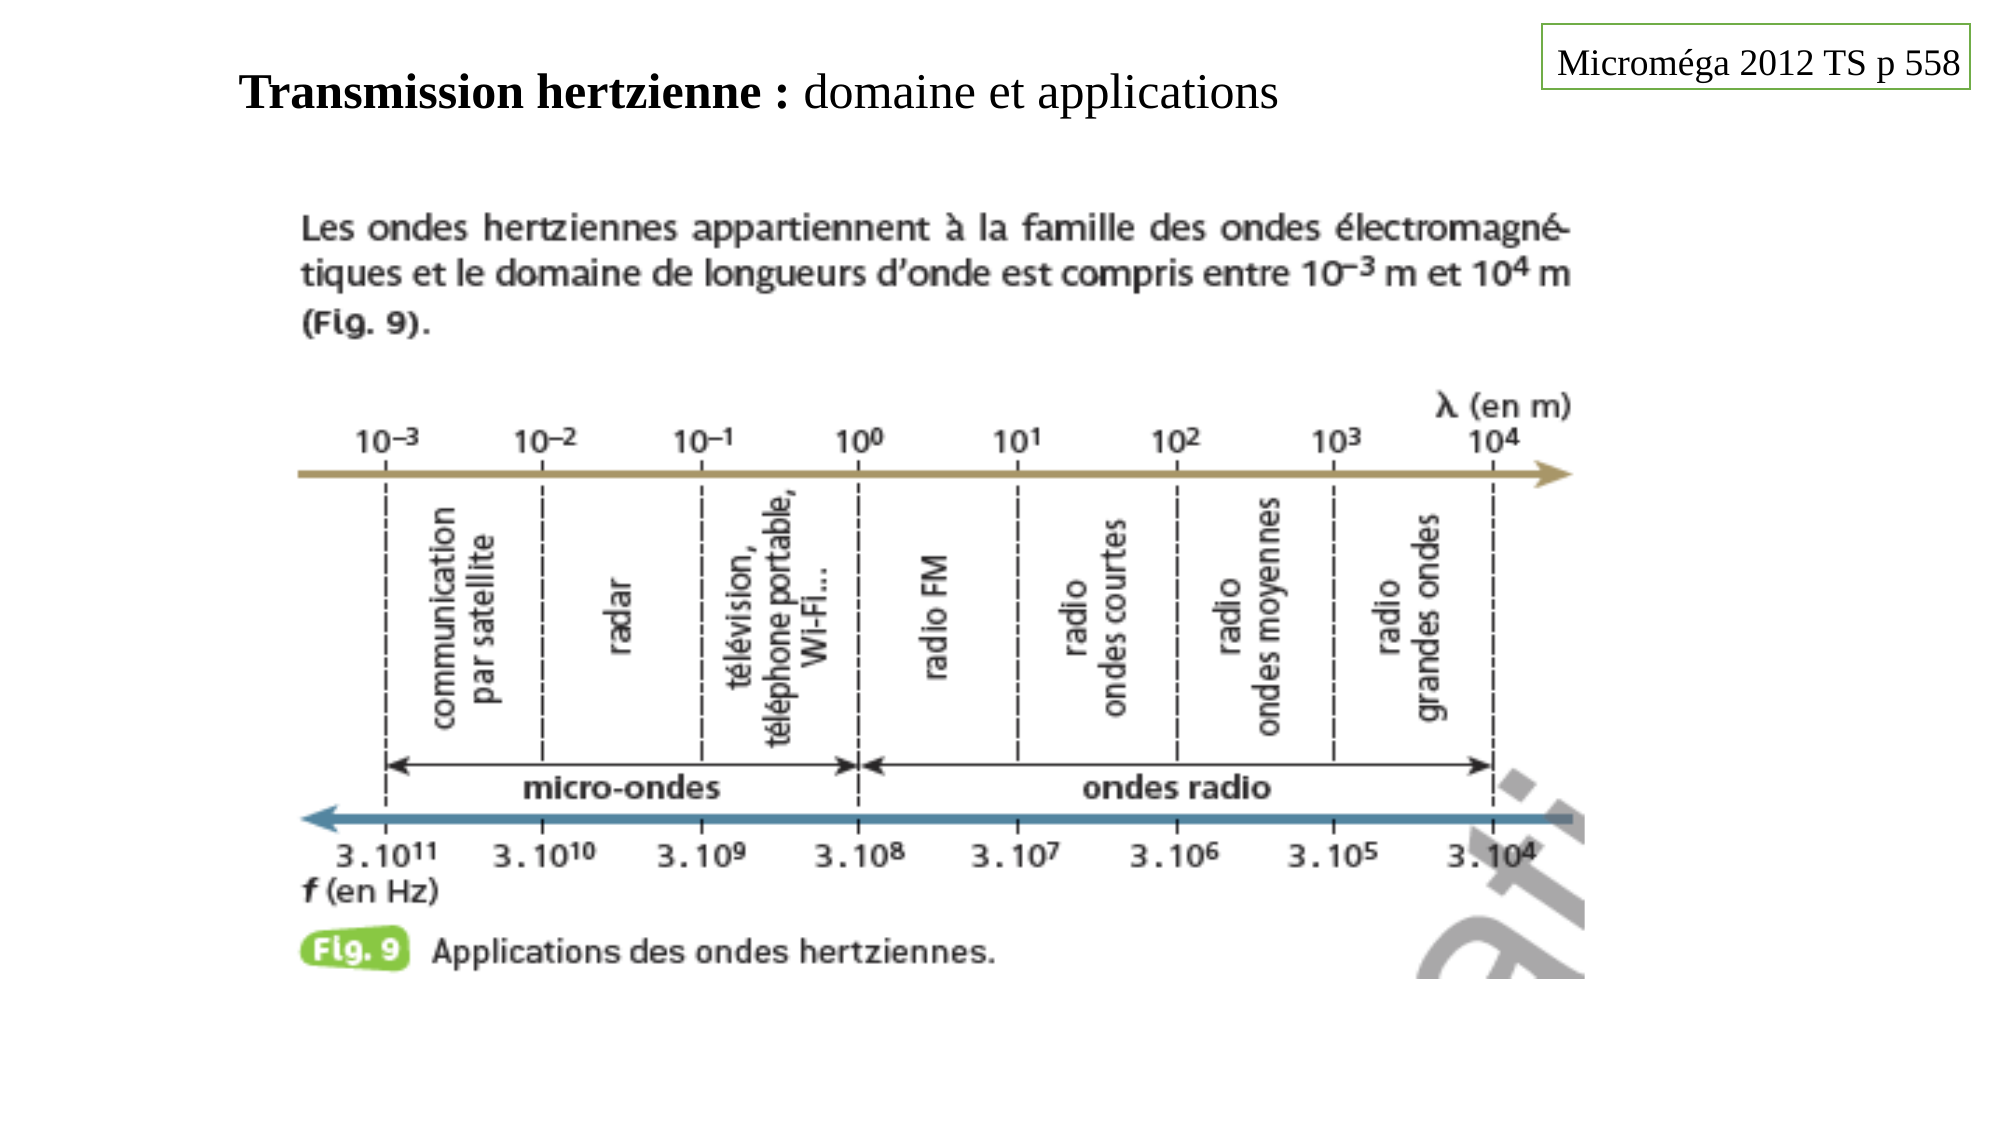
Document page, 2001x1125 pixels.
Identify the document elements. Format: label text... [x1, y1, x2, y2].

text_box Transmission hertzienne : domaine et applications [150, 46, 1497, 126]
text_box Microméga 2012 TS p 558 [1542, 27, 1980, 91]
picture [254, 187, 1585, 979]
